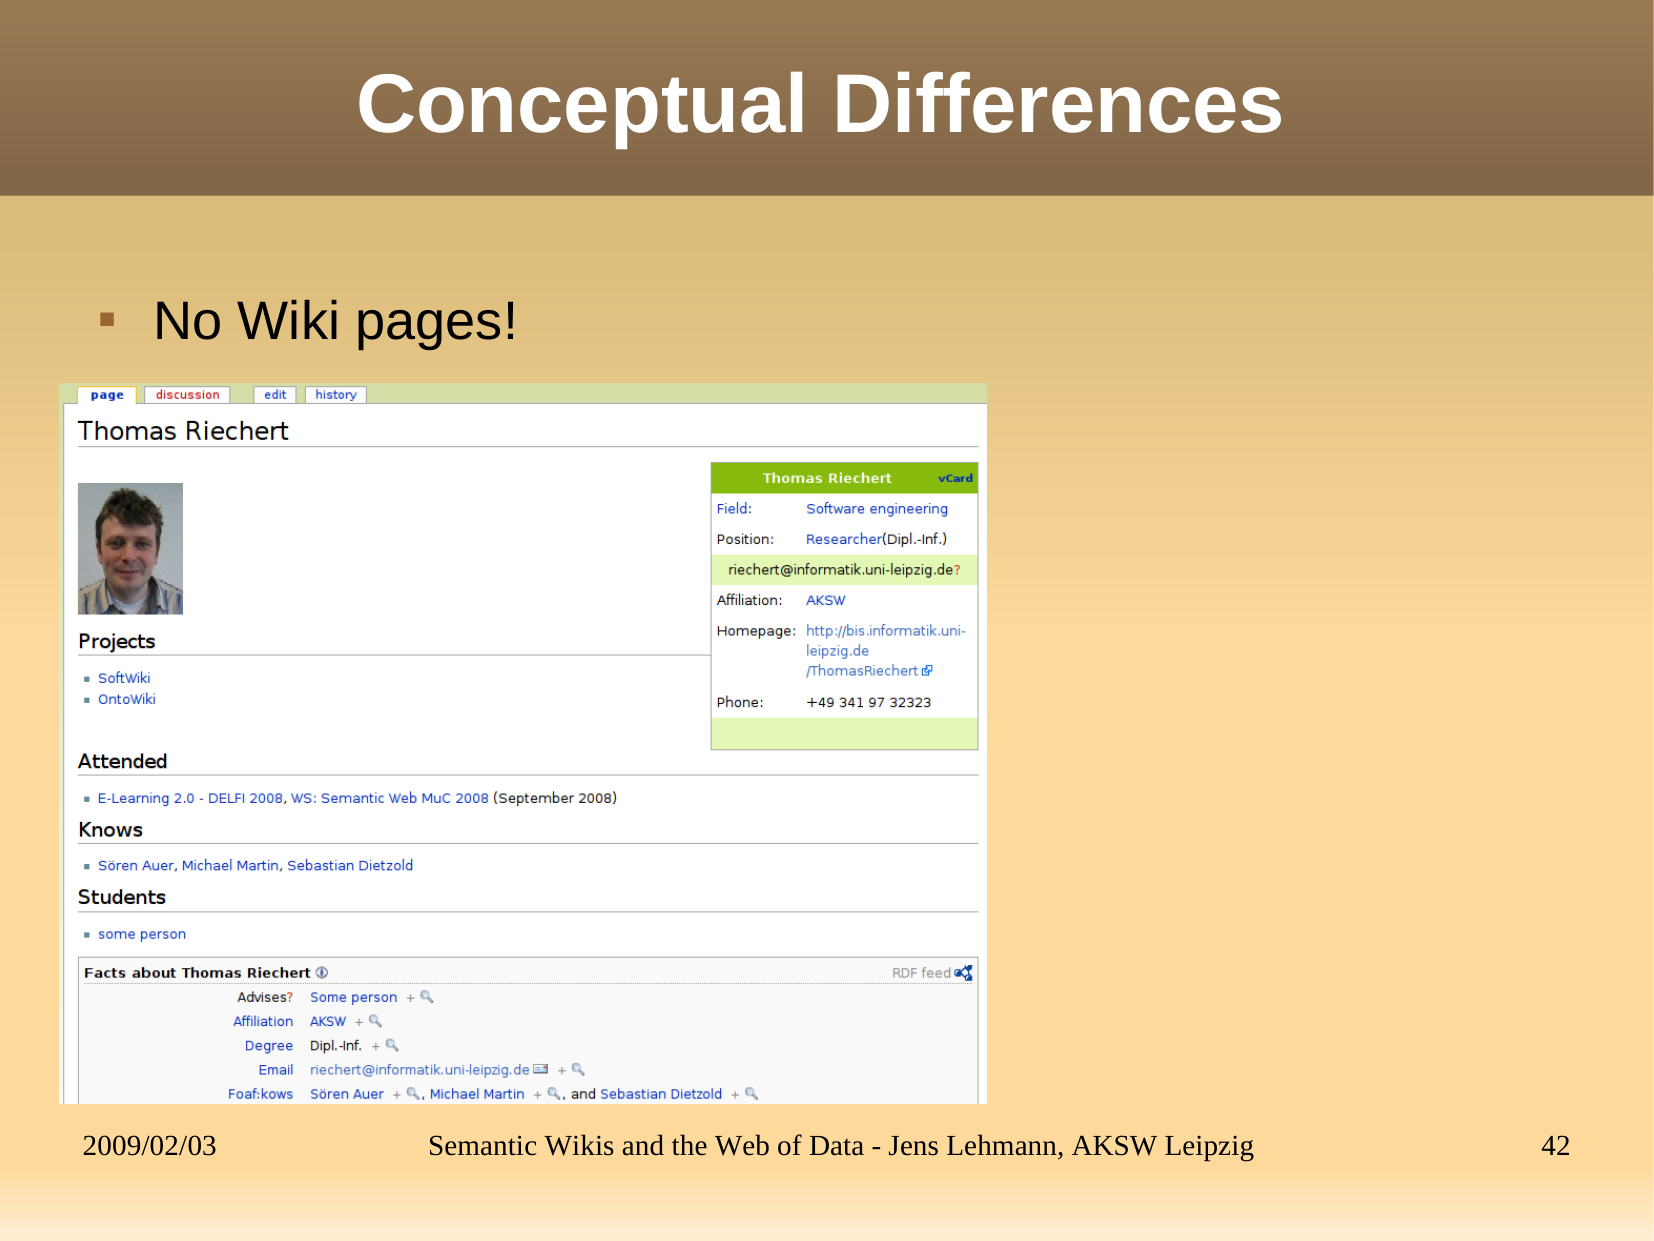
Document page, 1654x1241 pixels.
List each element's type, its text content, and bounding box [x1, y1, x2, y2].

title Conceptual Differences [76, 0, 1565, 208]
list No Wiki pages! [82, 290, 1571, 1109]
picture [0, 0, 1654, 1241]
